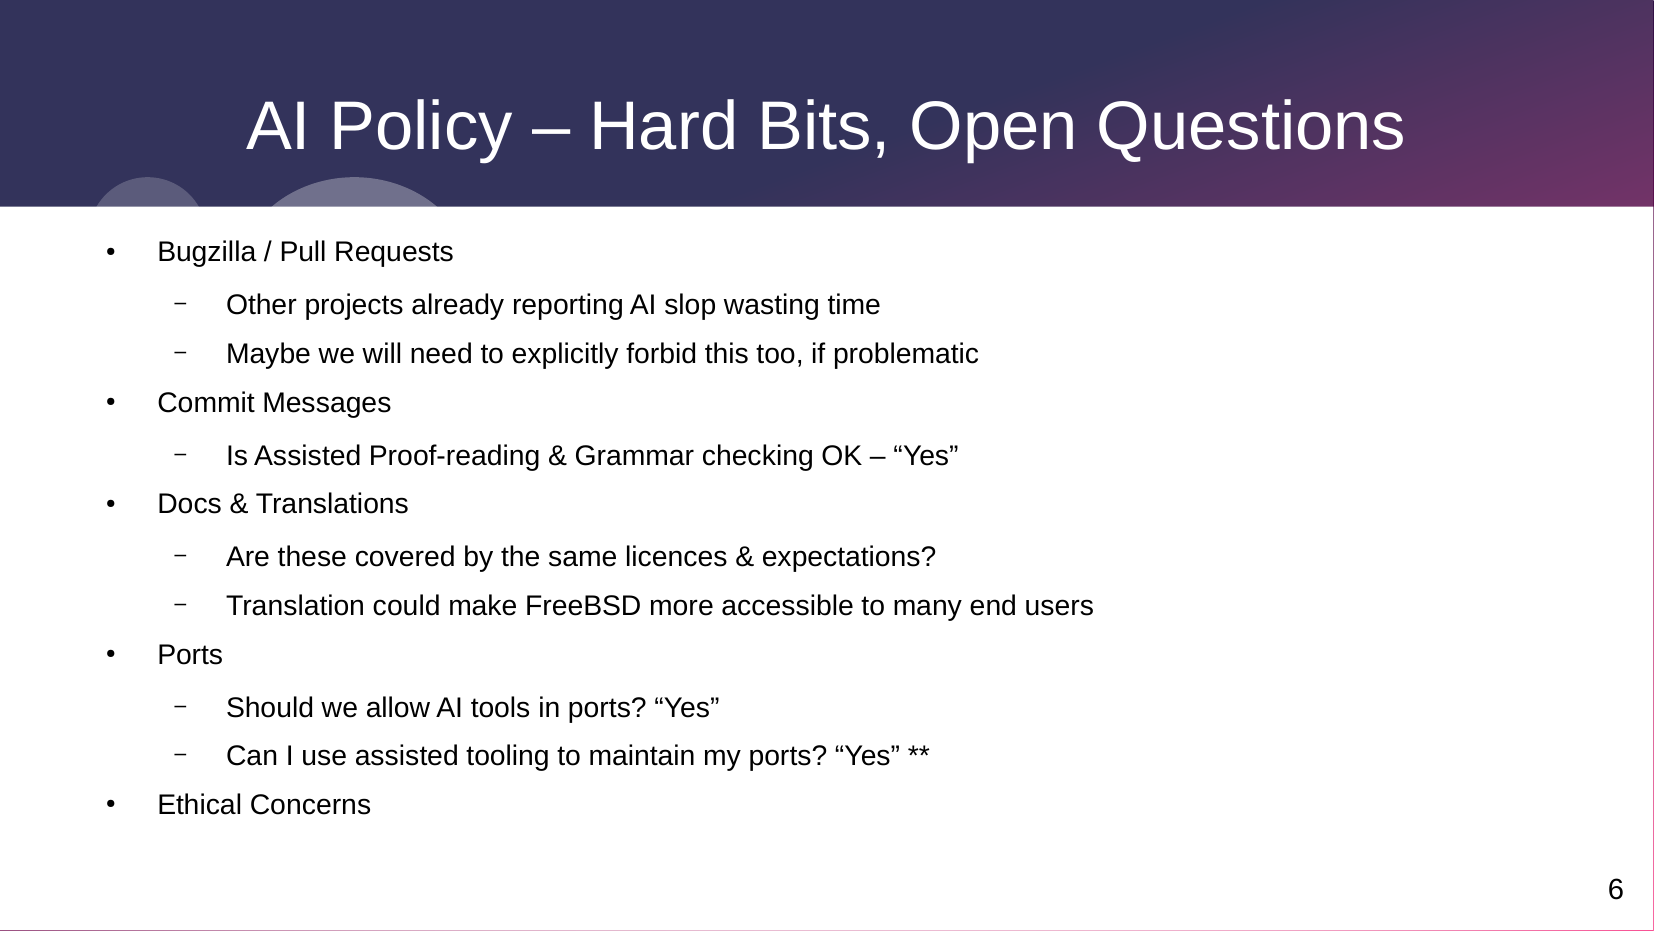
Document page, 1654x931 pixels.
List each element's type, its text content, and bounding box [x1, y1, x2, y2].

list Bugzilla / Pull Requests Other projects already reporting AI slop wasting time Maybe we will need to explicitly forbid this too, if problematic Commit Messages Is Assisted Proof-reading & Grammar checking OK – “Yes” Docs & Translations Are these covered by the same licences & expectations? Translation could make FreeBSD more accessible to many end users Ports Should we allow AI tools in ports? “Yes” Can I use assisted tooling to maintain my ports? “Yes” ** Ethical Concerns [88, 236, 1565, 827]
title AI Policy – Hard Bits, Open Questions [88, 44, 1565, 207]
